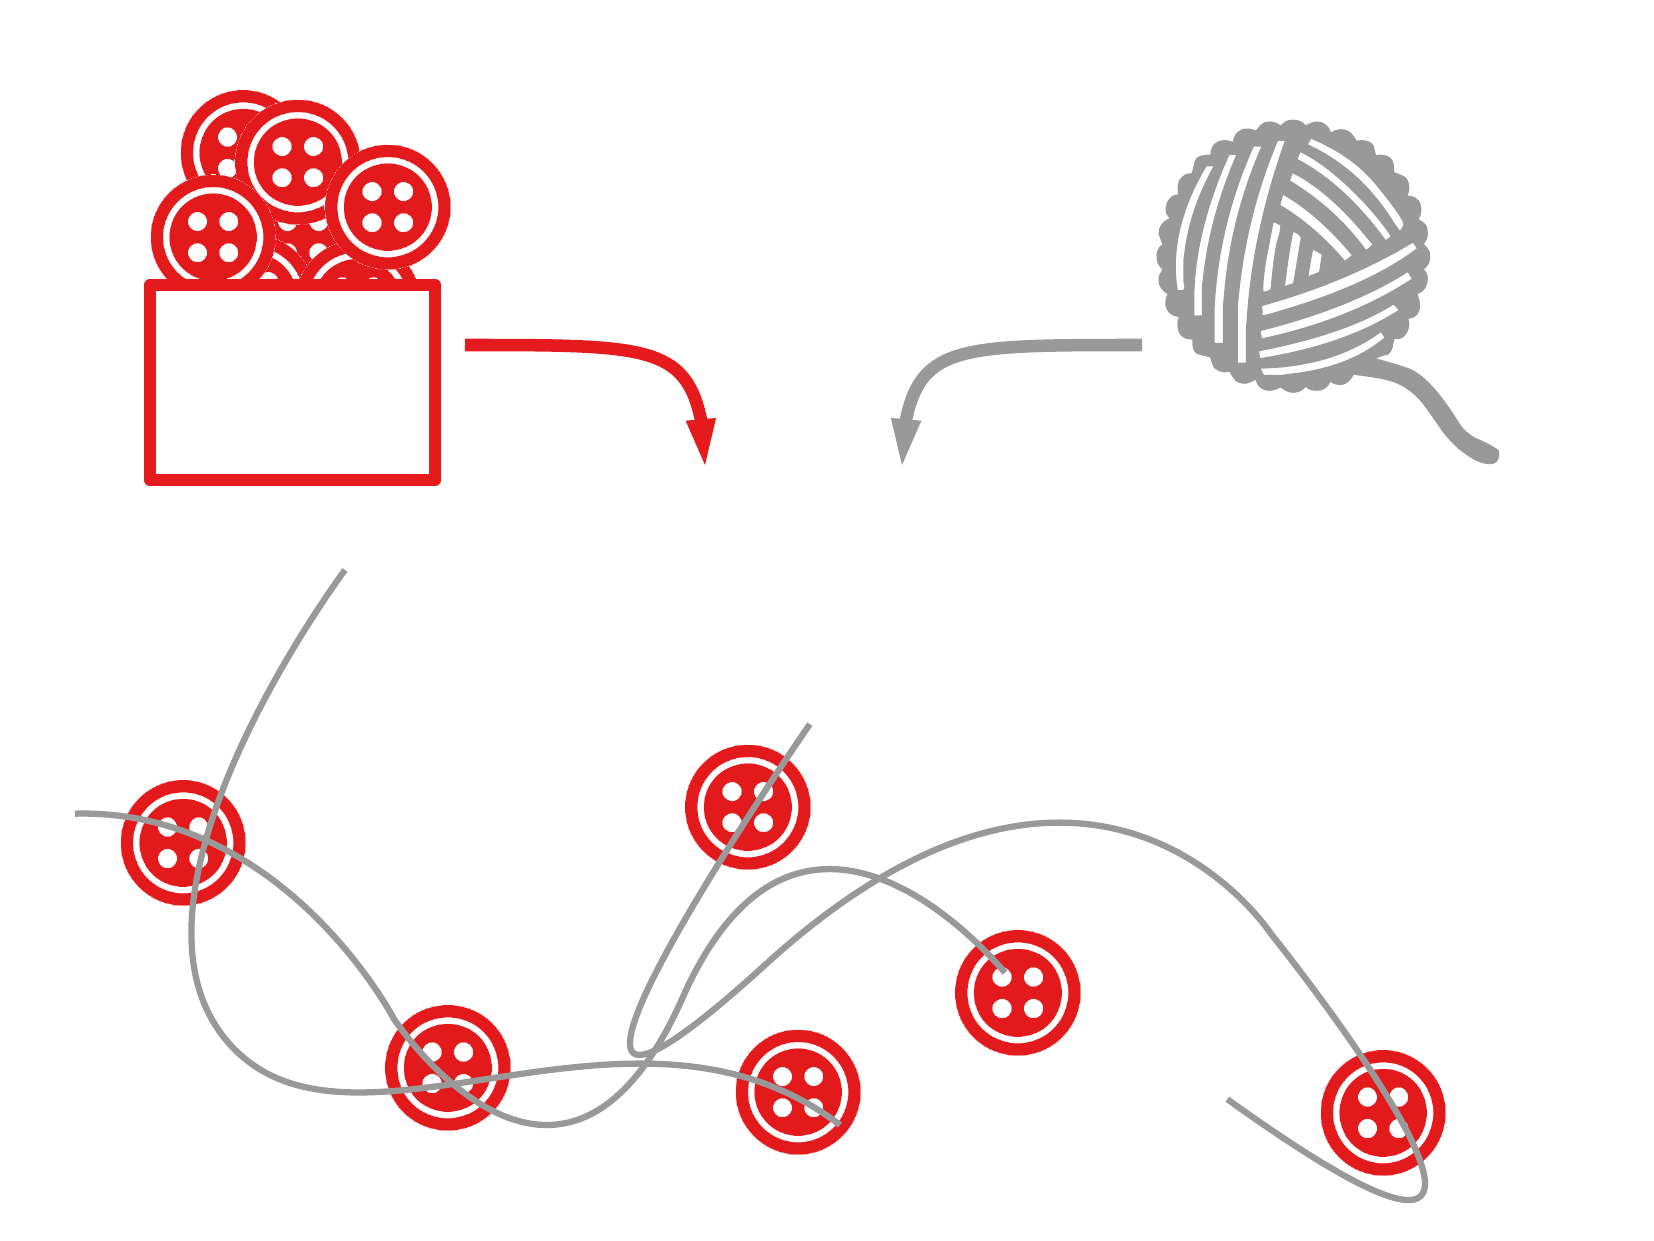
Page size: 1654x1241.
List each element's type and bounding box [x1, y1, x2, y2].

text_box [150, 285, 436, 481]
picture [384, 1010, 444, 1088]
picture [1362, 1050, 1446, 1176]
picture [150, 90, 451, 285]
picture [462, 1079, 511, 1115]
picture [719, 744, 811, 871]
picture [735, 1029, 861, 1156]
picture [684, 744, 791, 871]
picture [954, 930, 1081, 1056]
picture [120, 820, 201, 906]
picture [1320, 1166, 1336, 1176]
picture [210, 780, 246, 857]
picture [120, 780, 222, 835]
picture [391, 1005, 511, 1080]
picture [1155, 118, 1501, 466]
picture [197, 846, 246, 906]
picture [384, 1088, 511, 1131]
picture [1320, 1050, 1420, 1176]
